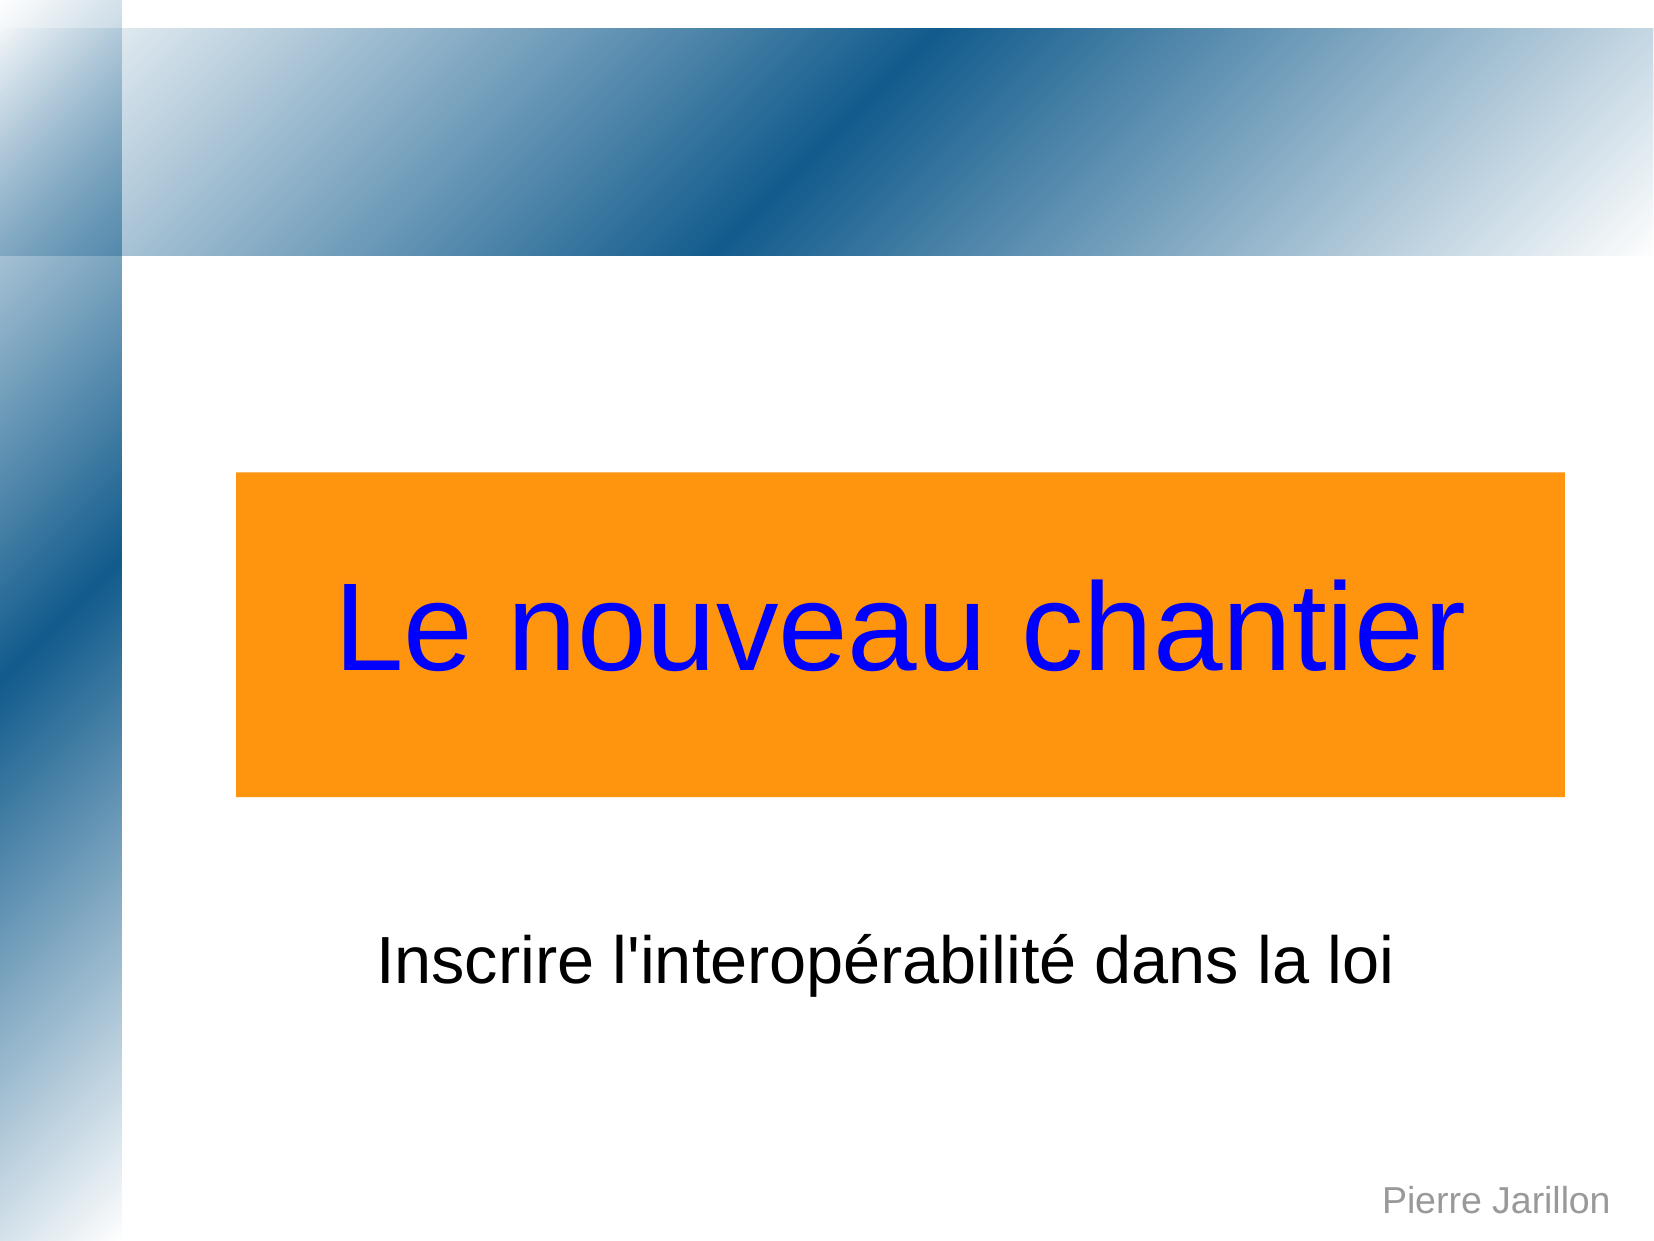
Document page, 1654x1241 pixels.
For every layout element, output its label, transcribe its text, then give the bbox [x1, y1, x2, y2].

text_box Le nouveau chantier [295, 549, 1506, 705]
text_box Inscrire l'interopérabilité dans la loi [147, 915, 1625, 1064]
text_box [236, 472, 1565, 798]
